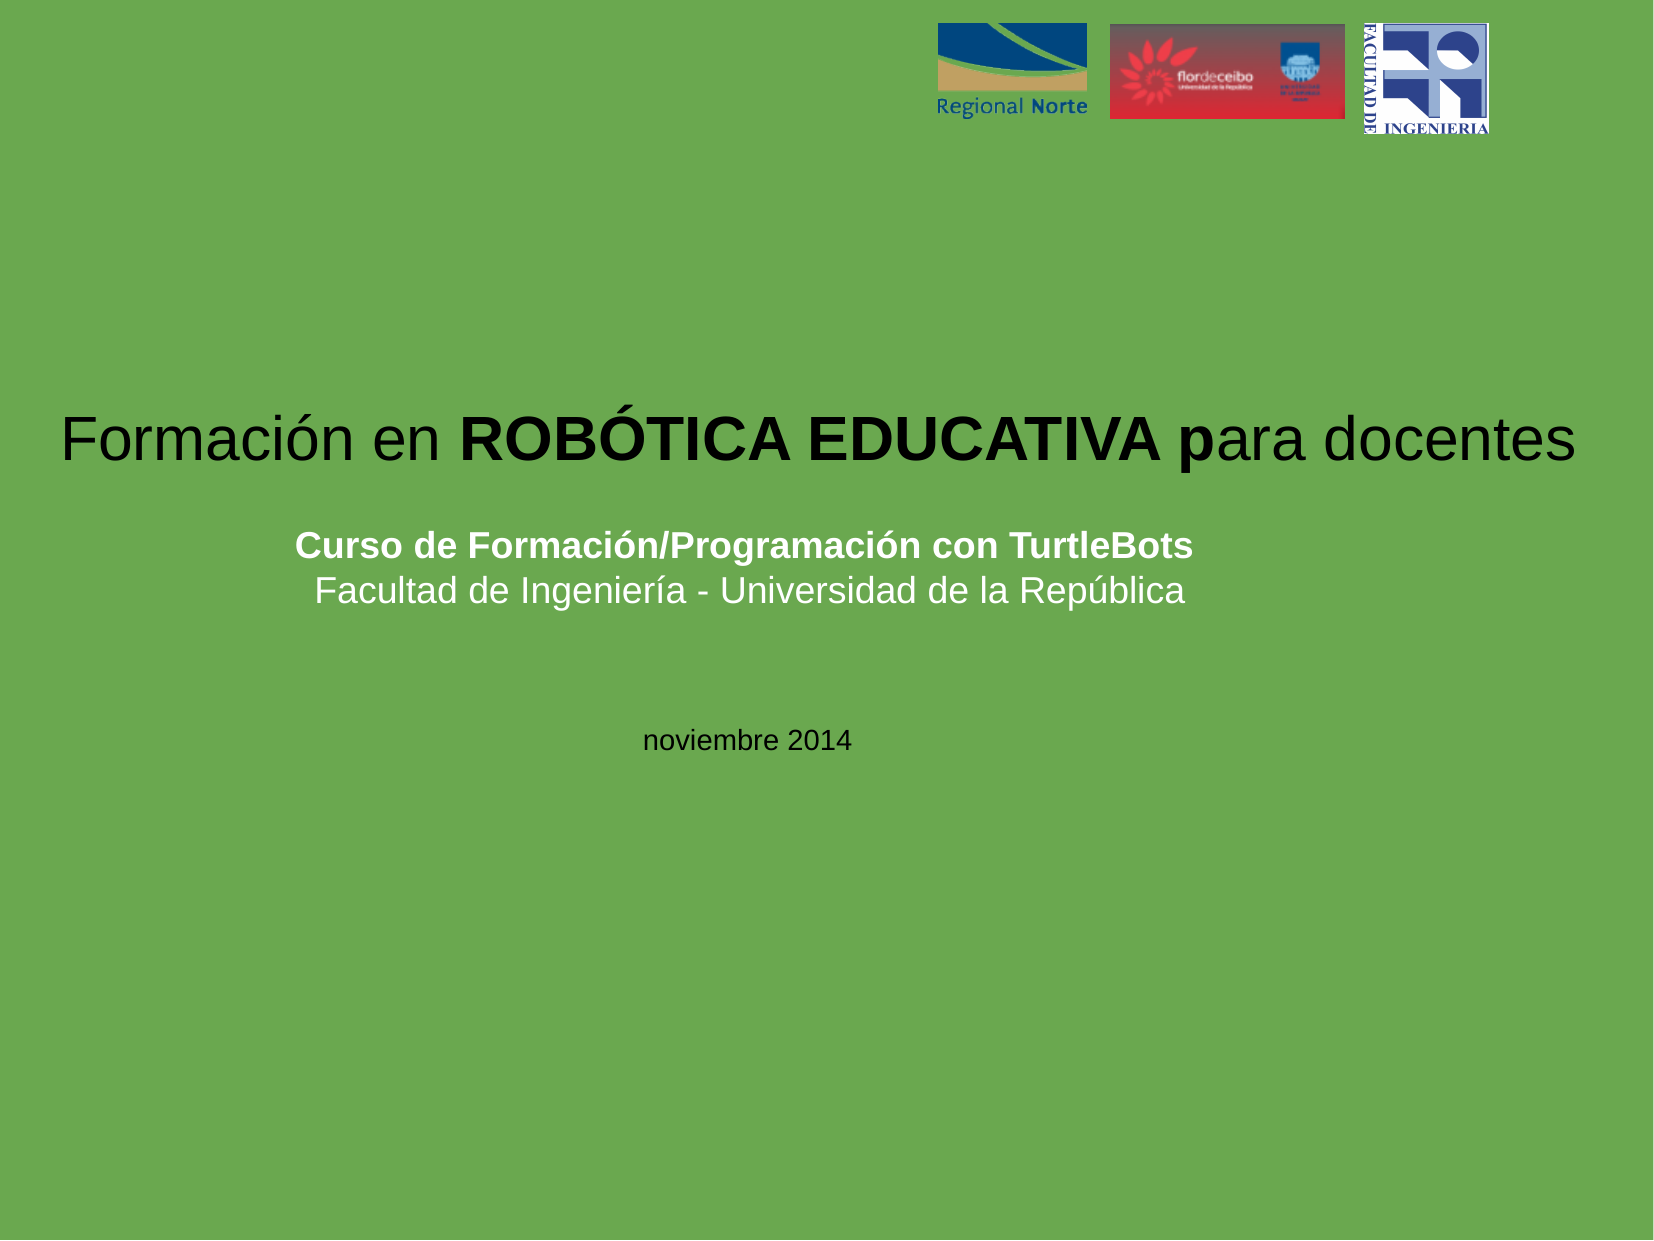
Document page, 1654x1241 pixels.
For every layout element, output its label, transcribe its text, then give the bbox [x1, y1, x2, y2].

text_box noviembre 2014 [446, 706, 1049, 772]
picture [1364, 23, 1489, 134]
picture [1110, 24, 1345, 119]
picture [938, 23, 1087, 119]
subtitle Curso de Formación/Programación con TurtleBots Facultad de Ingeniería - Universidad de la República [112, 507, 1388, 625]
title Formación en ROBÓTICA EDUCATIVA para docentes [45, 212, 1654, 489]
